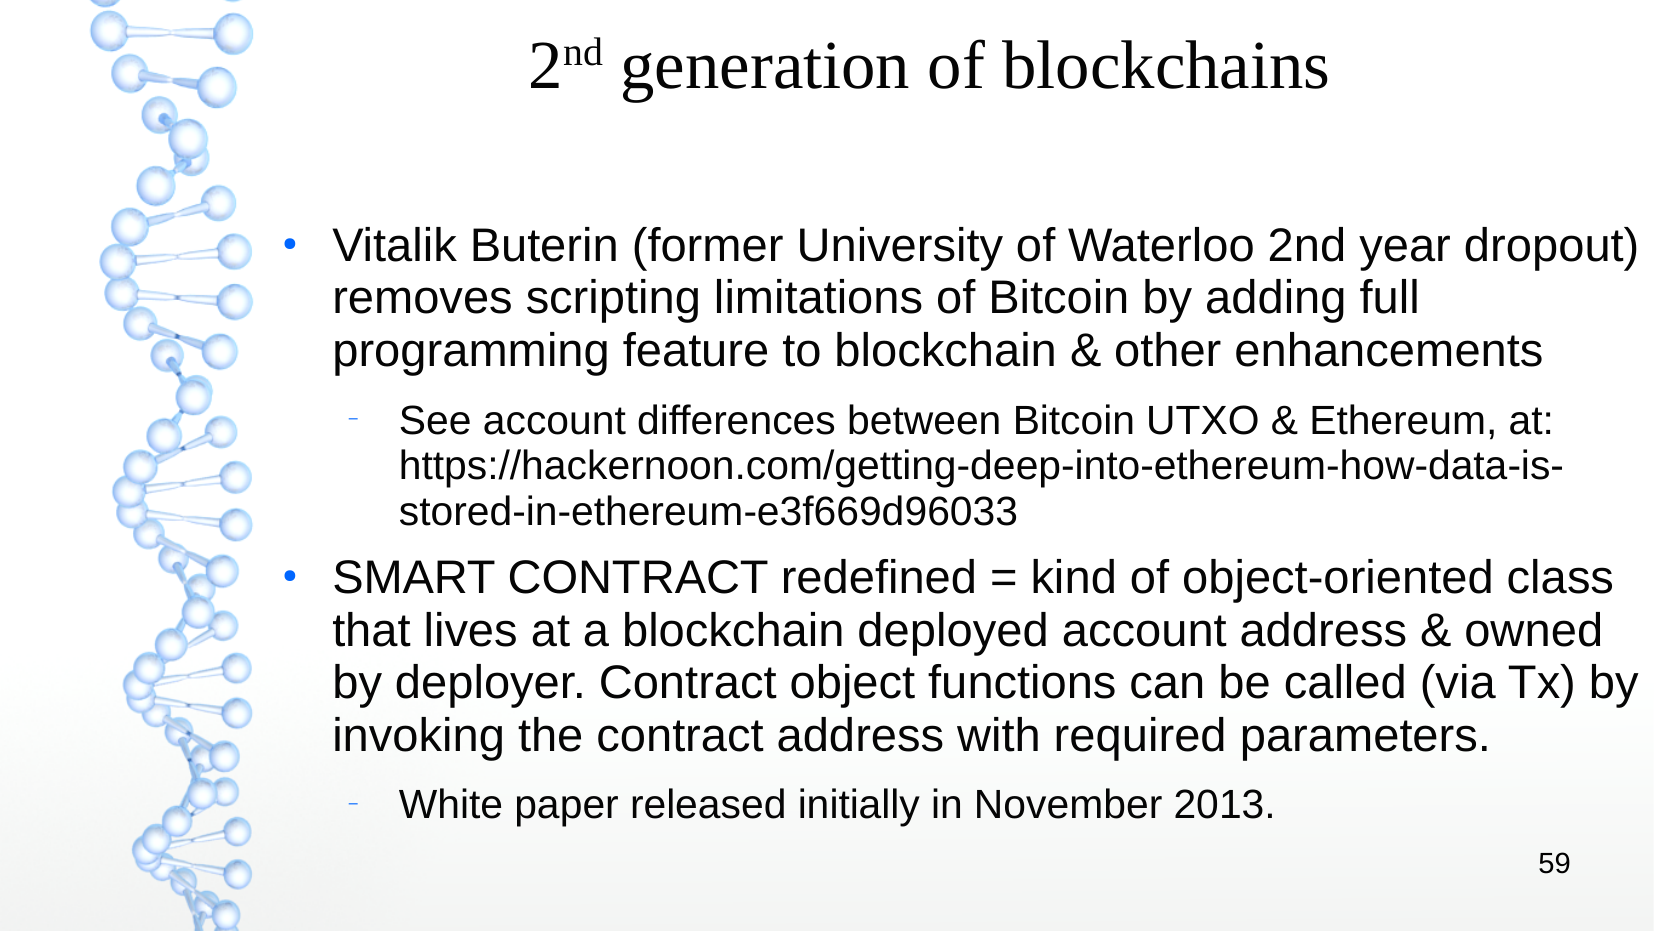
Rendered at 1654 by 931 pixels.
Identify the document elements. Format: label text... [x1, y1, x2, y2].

picture [0, 0, 1654, 931]
list Vitalik Buterin (former University of Waterloo 2nd year dropout) removes scripting limitations of Bitcoin by adding full programming feature to blockchain & other enhancements See account differences between Bitcoin UTXO & Ethereum, at: https://hackernoon.com/getting-deep-into-ethereum-how-data-is-stored-in-ethereum-e3f669d96033 SMART CONTRACT redefined = kind of object-oriented class that lives at a blockchain deployed account address & owned by deployer. Contract object functions can be called (via Tx) by invoking the contract address with required parameters. White paper released initially in November 2013. [265, 145, 1654, 898]
title 2nd generation of blockchains [265, 0, 1595, 130]
